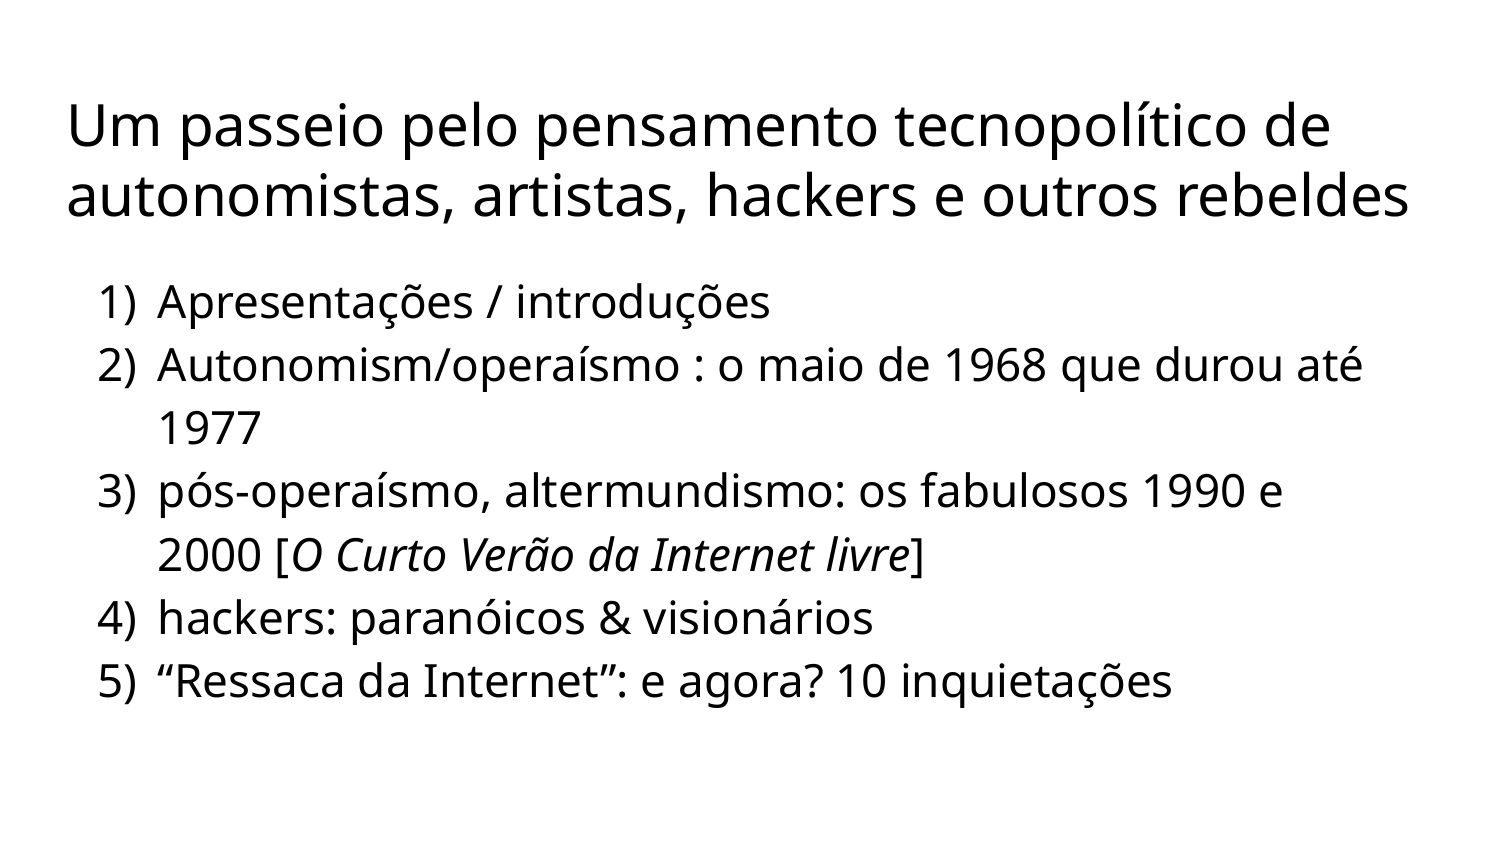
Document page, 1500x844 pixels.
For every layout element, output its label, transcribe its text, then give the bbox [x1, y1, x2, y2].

list Apresentações / introduções Autonomism/operaísmo : o maio de 1968 que durou até 1977 pós-operaísmo, altermundismo: os fabulosos 1990 e 2000 [O Curto Verão da Internet livre] hackers: paranóicos & visionários “Ressaca da Internet”: e agora? 10 inquietações [67, 249, 1392, 788]
title Um passeio pelo pensamento tecnopolítico de autonomistas, artistas, hackers e outros rebeldes [51, 72, 1449, 167]
